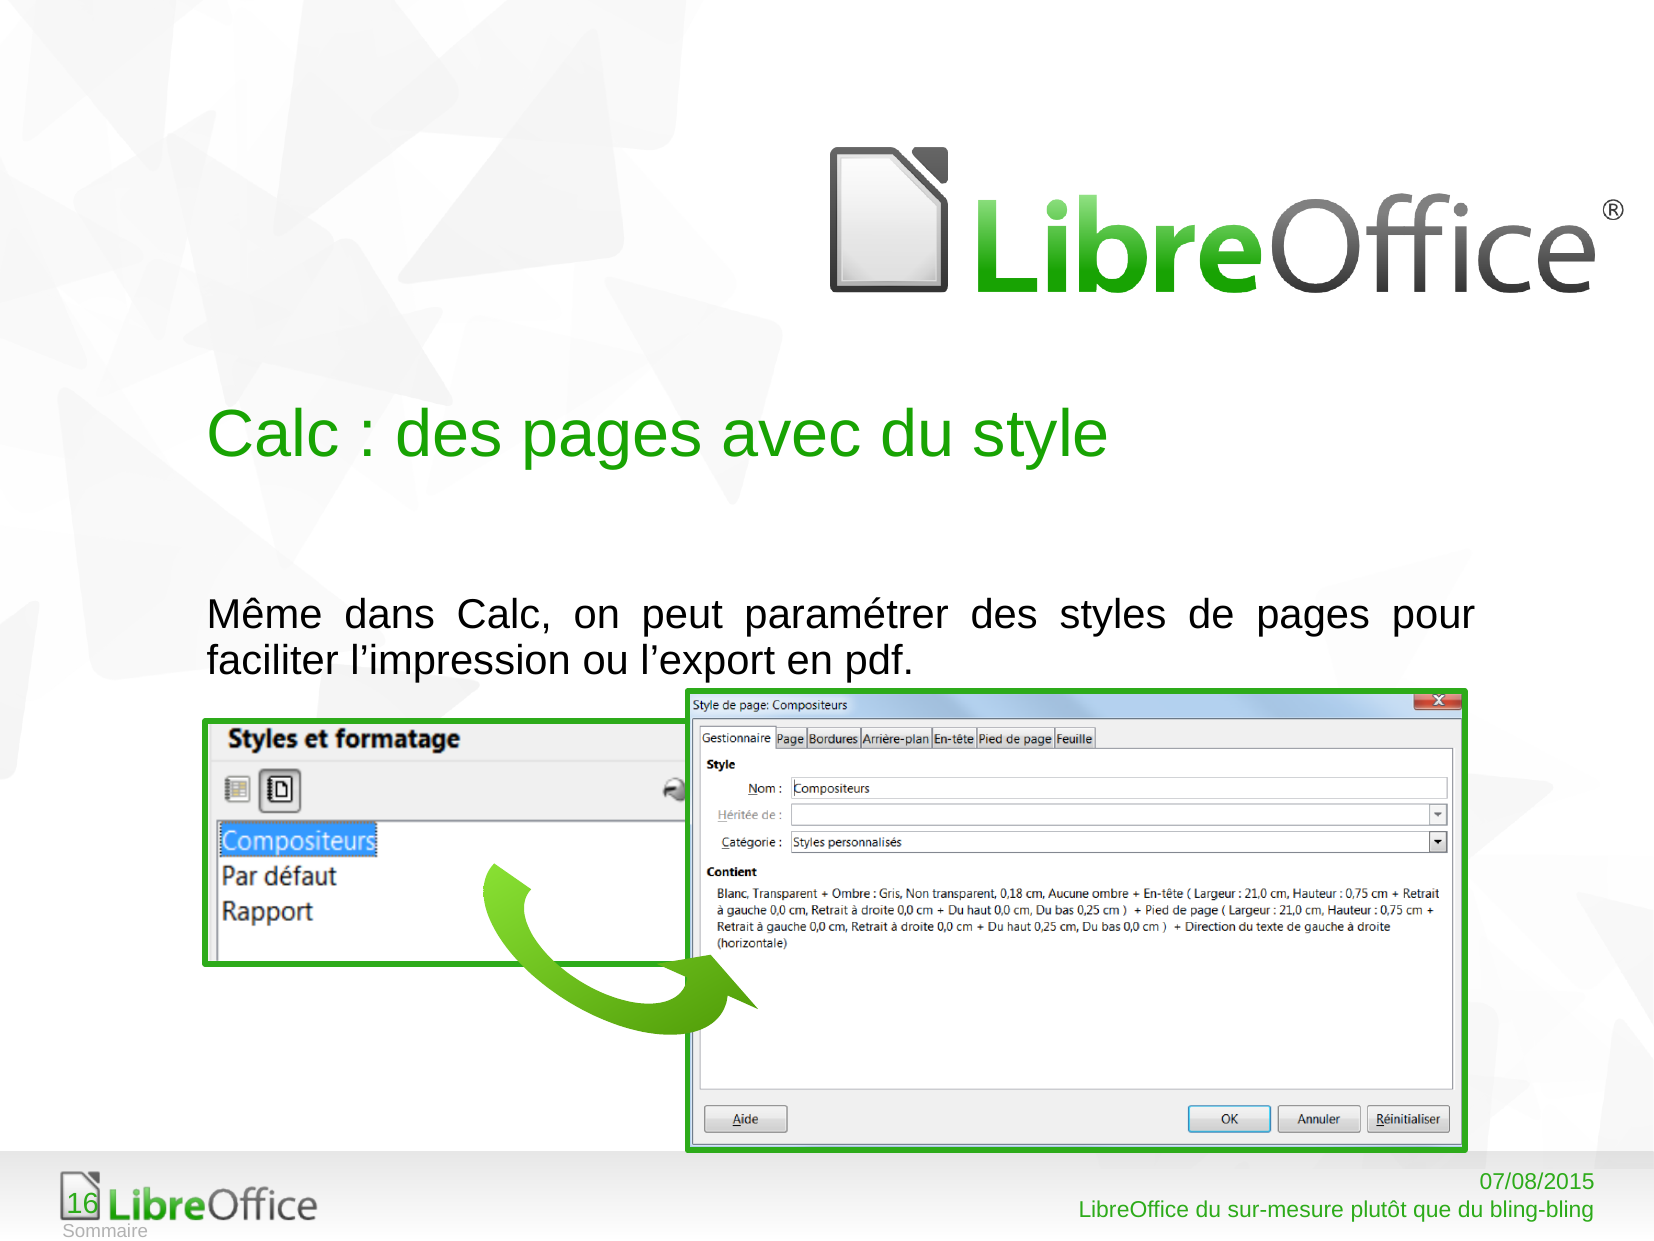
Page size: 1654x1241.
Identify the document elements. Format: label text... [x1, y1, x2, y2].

picture [0, 0, 1654, 930]
picture [915, 548, 1654, 1169]
picture [41, 1152, 337, 1240]
title Calc : des pages avec du style [206, 395, 1477, 573]
list Même dans Calc, on peut paramétrer des styles de pages pour faciliter l’impression ou l’export en pdf. [206, 590, 1477, 695]
picture [690, 695, 1462, 1148]
picture [208, 723, 685, 961]
text_box [483, 863, 759, 1035]
